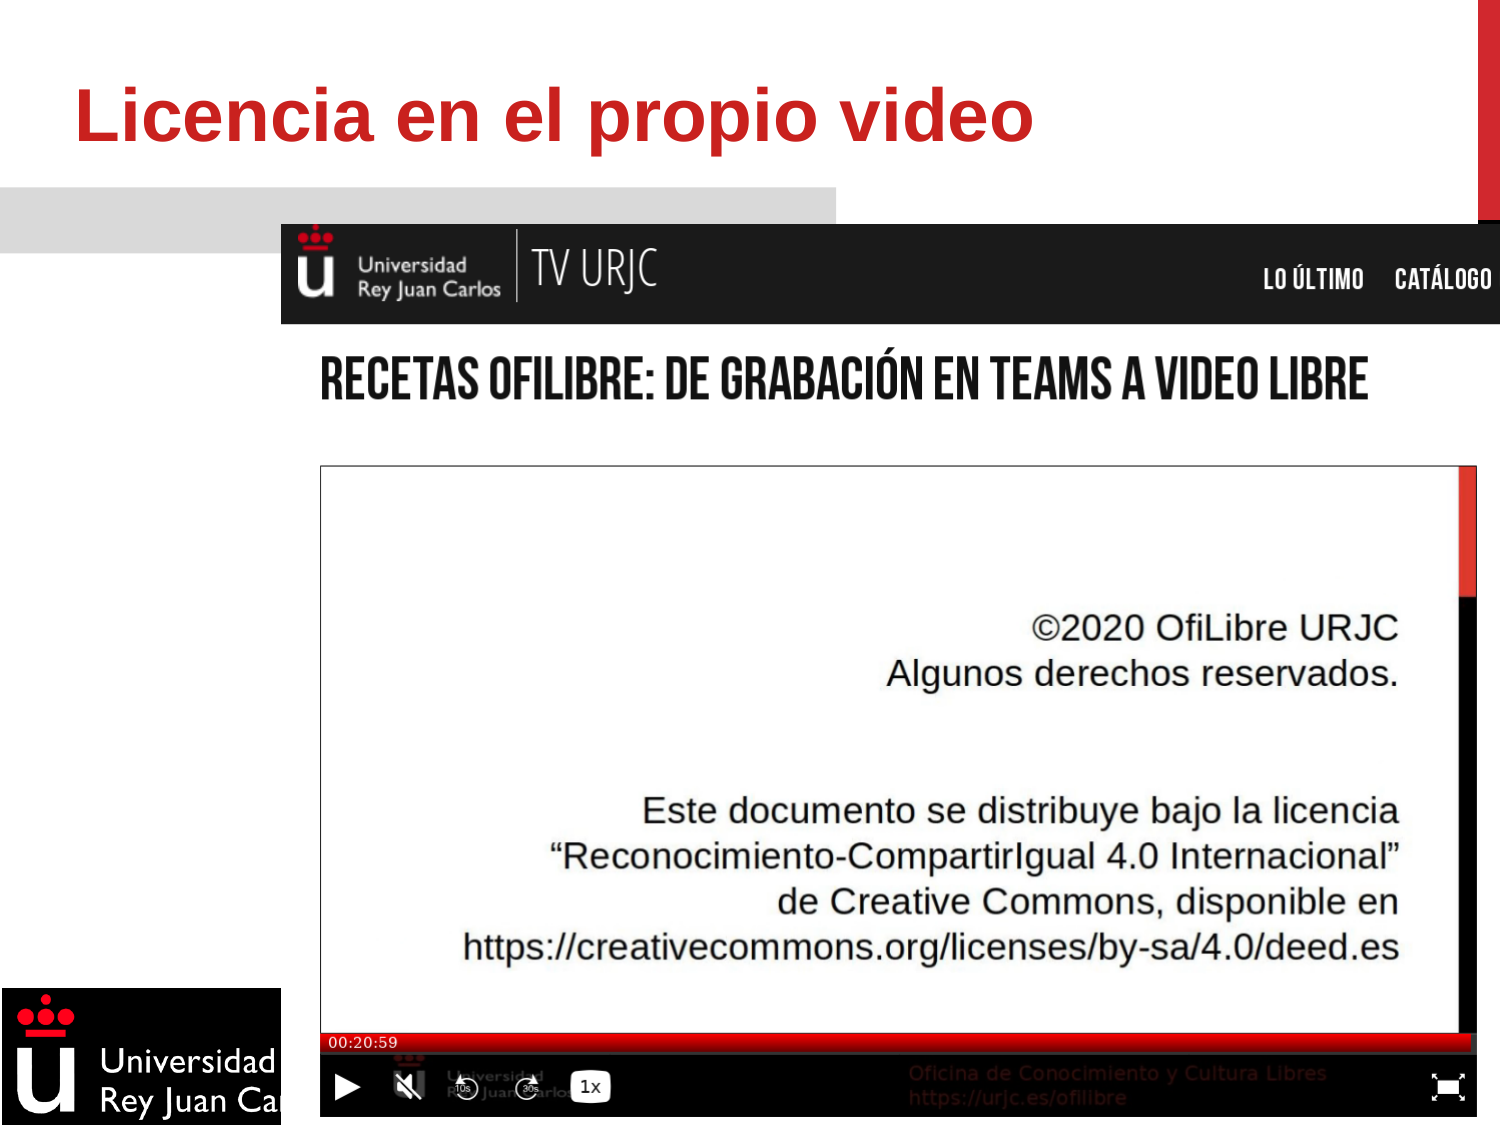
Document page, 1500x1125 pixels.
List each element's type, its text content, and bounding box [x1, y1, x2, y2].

text_box Licencia en el propio video [60, 66, 1201, 249]
picture [17, 224, 1500, 1125]
title [75, 7, 1425, 196]
